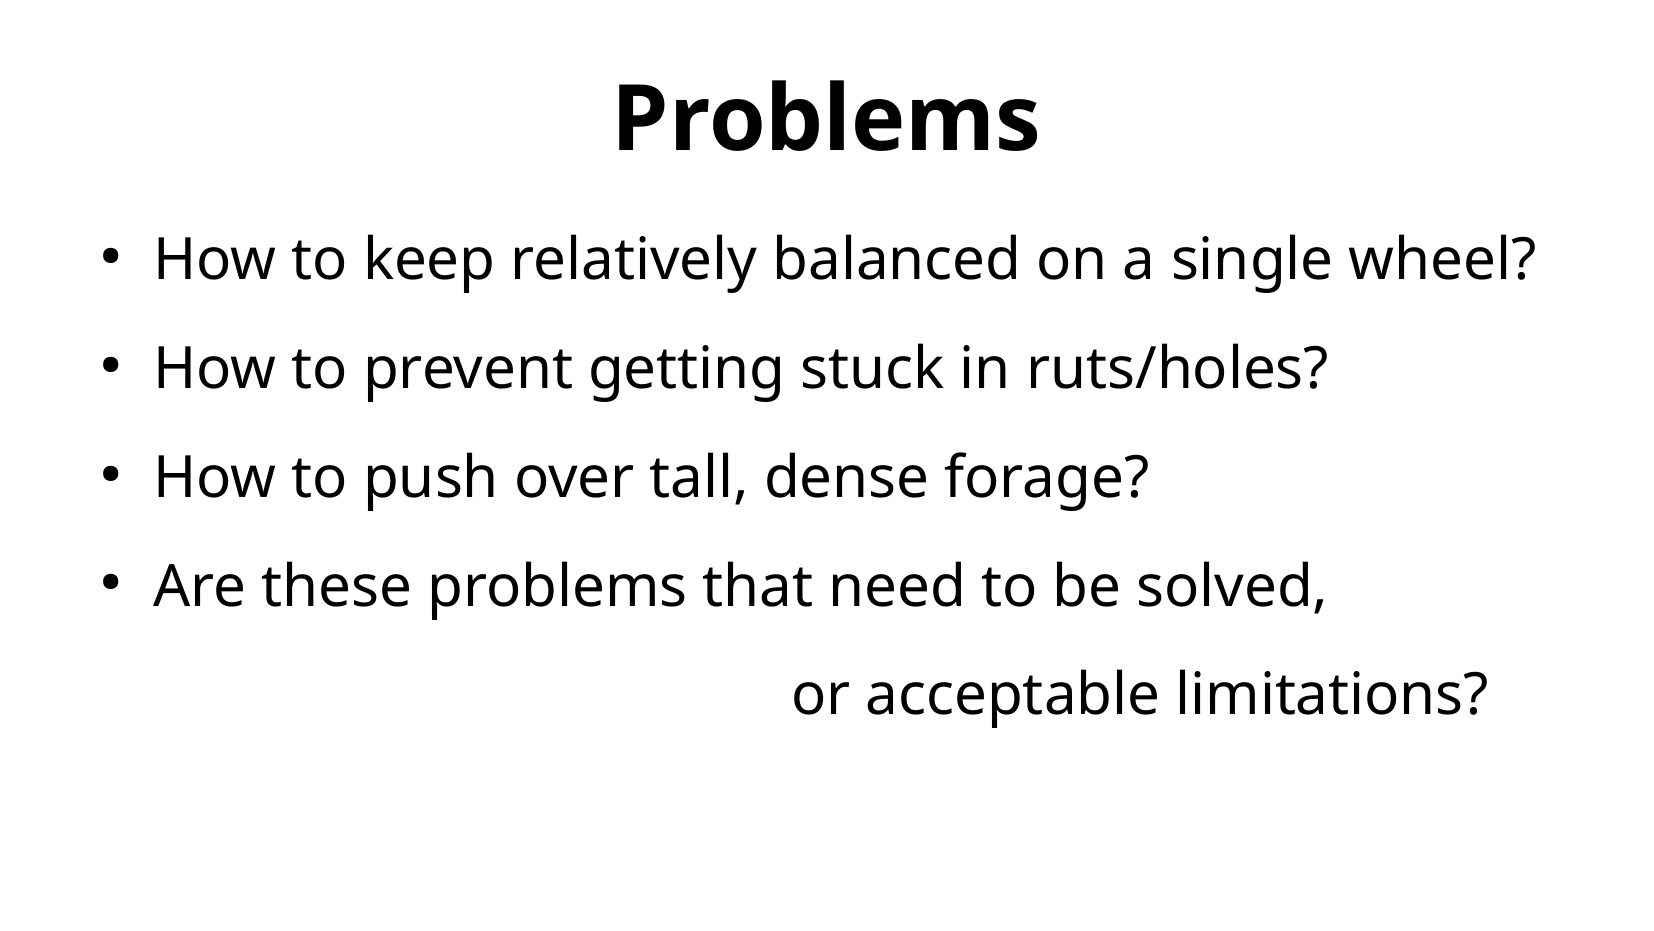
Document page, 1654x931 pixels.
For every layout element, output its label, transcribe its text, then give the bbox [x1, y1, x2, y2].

title Problems [82, 37, 1571, 193]
list How to keep relatively balanced on a single wheel? How to prevent getting stuck in ruts/holes? How to push over tall, dense forage? Are these problems that need to be solved, or acceptable limitations? [82, 217, 1571, 863]
